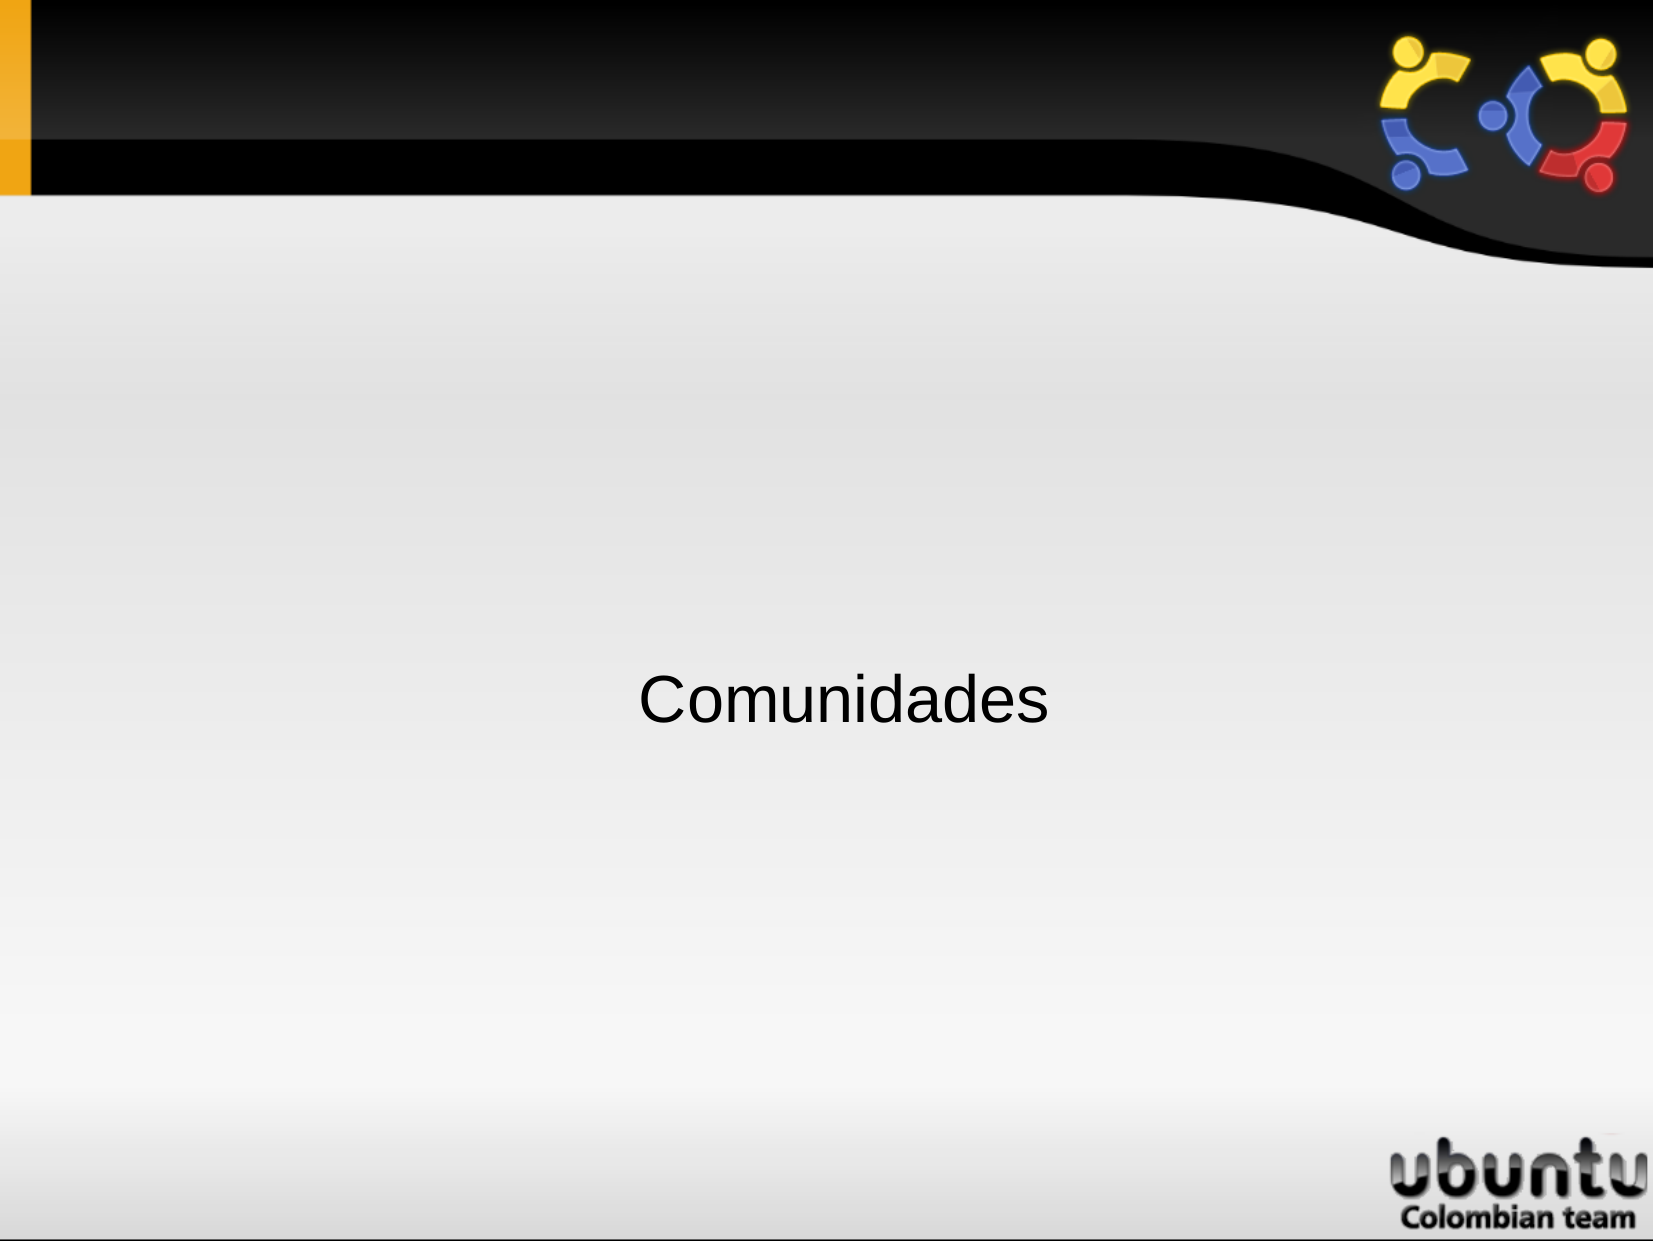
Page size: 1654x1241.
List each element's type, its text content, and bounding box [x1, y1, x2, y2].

picture [0, 0, 1653, 1241]
subtitle Comunidades [82, 297, 1571, 1102]
